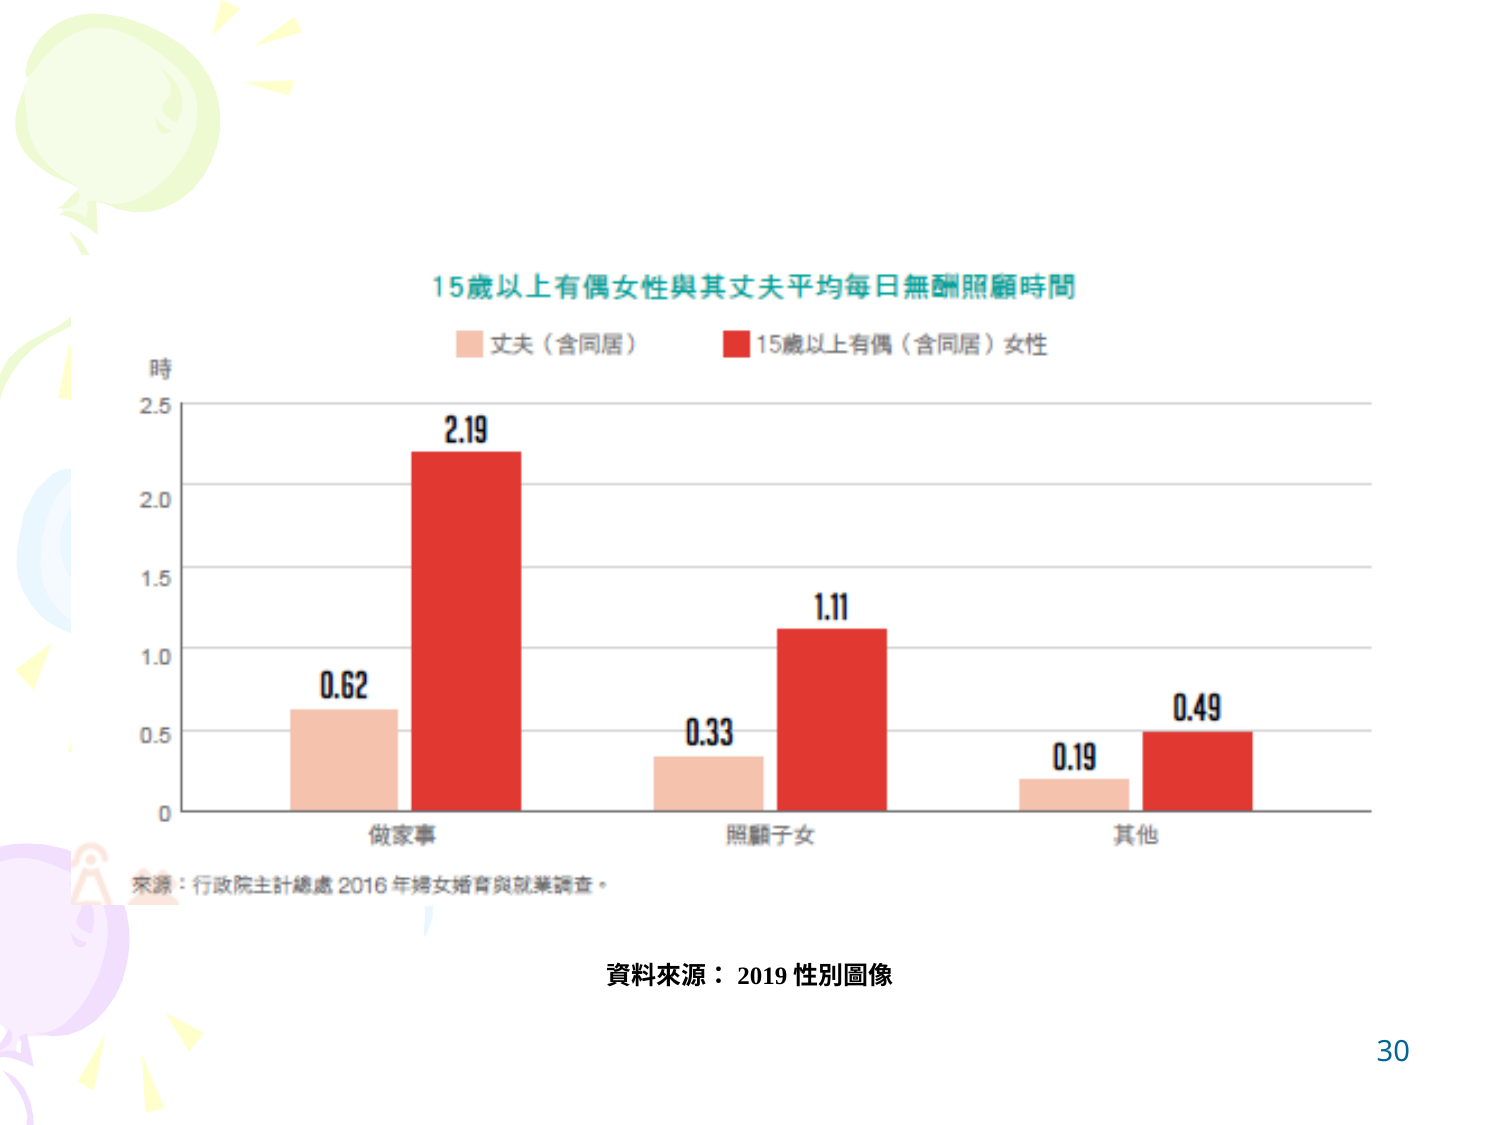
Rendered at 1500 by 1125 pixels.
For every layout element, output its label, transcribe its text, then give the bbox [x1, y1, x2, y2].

text_box <編號> [1074, 1024, 1426, 1100]
text_box 資料來源：2019性別圖像 [395, 952, 1105, 998]
picture [71, 255, 1426, 905]
